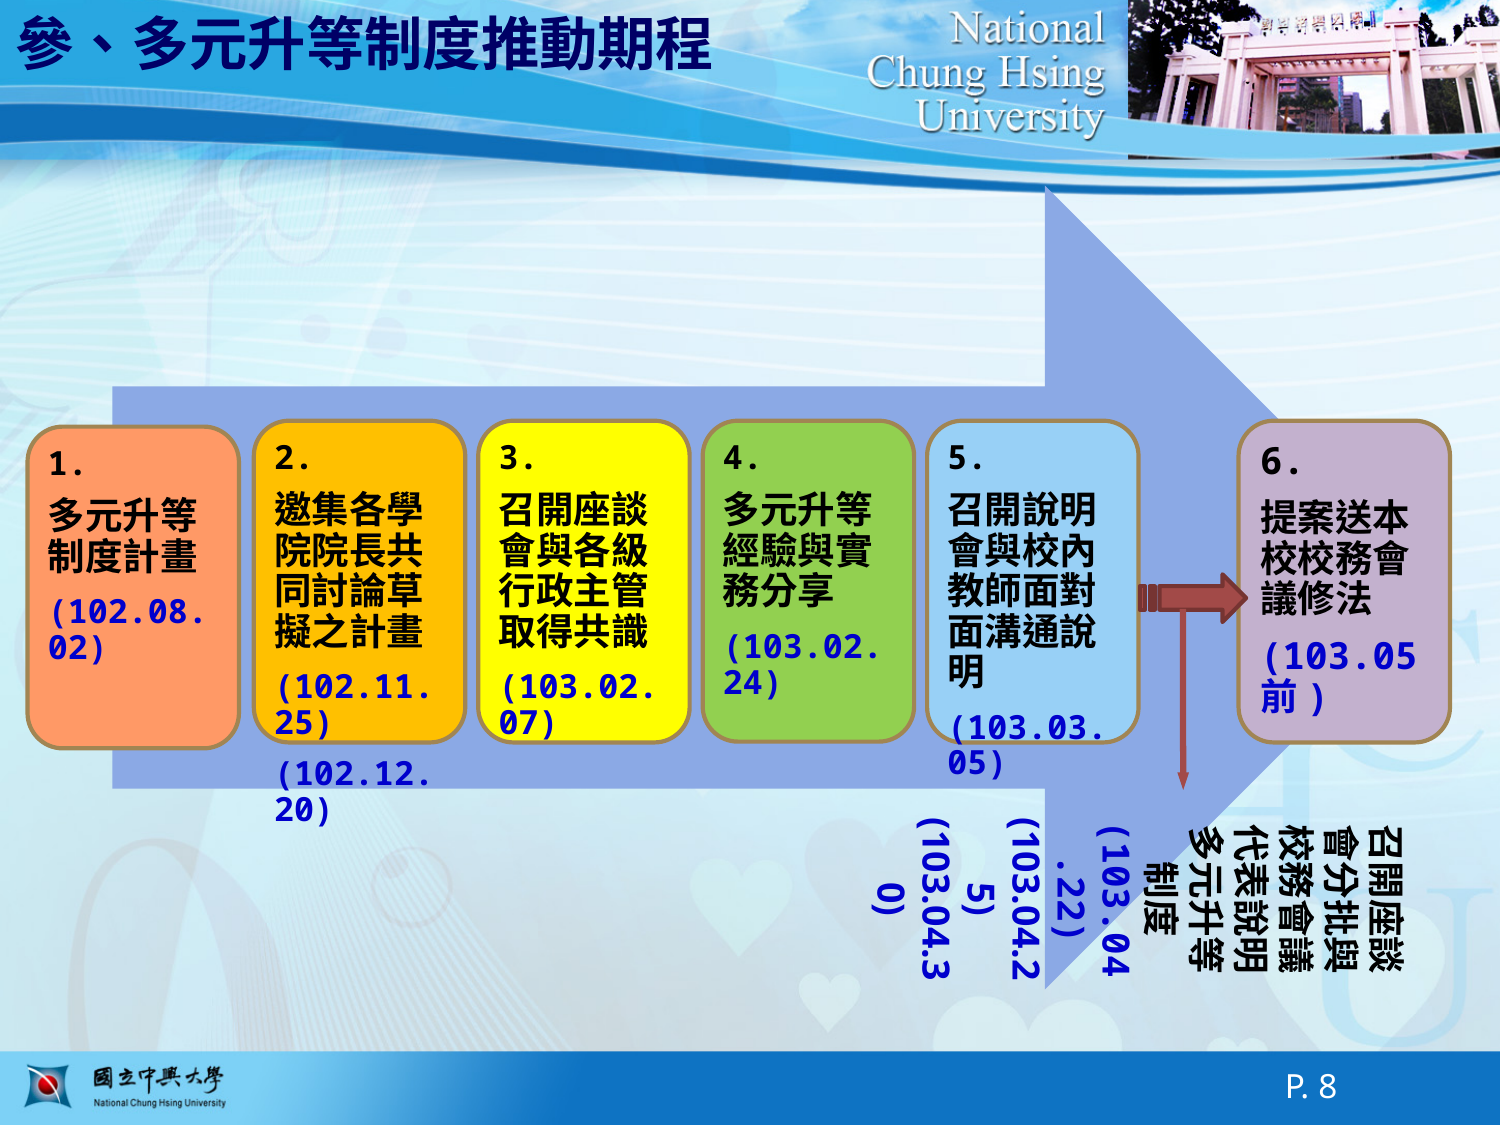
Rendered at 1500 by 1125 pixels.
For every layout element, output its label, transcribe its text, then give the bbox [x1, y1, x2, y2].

text_box 6. 提案送本校校務會議修法 (103.05前) [1238, 420, 1450, 743]
text_box 召開座談會分批與校務會議代表說明多元升等制度 (103.04.22) (103.04.25) (103.04.30) [968, 799, 1417, 1000]
text_box 5. 召開說明會與校內教師面對面溝通說明 (103.03.05) [927, 420, 1139, 743]
text_box [112, 185, 1292, 799]
text_box 1. 多元升等制度計畫 (102.08.02) [27, 426, 239, 749]
text_box 2. 邀集各學院院長共同討論草擬之計畫 (102.11.25) (102.12.20) [253, 420, 466, 743]
text_box 參、多元升等制度推動期程 [0, 0, 821, 79]
text_box 4. 多元升等經驗與實務分享 (103.02.24) [702, 420, 915, 742]
text_box 3. 召開座談會與各級行政主管取得共識 (103.02.07) [478, 420, 690, 743]
